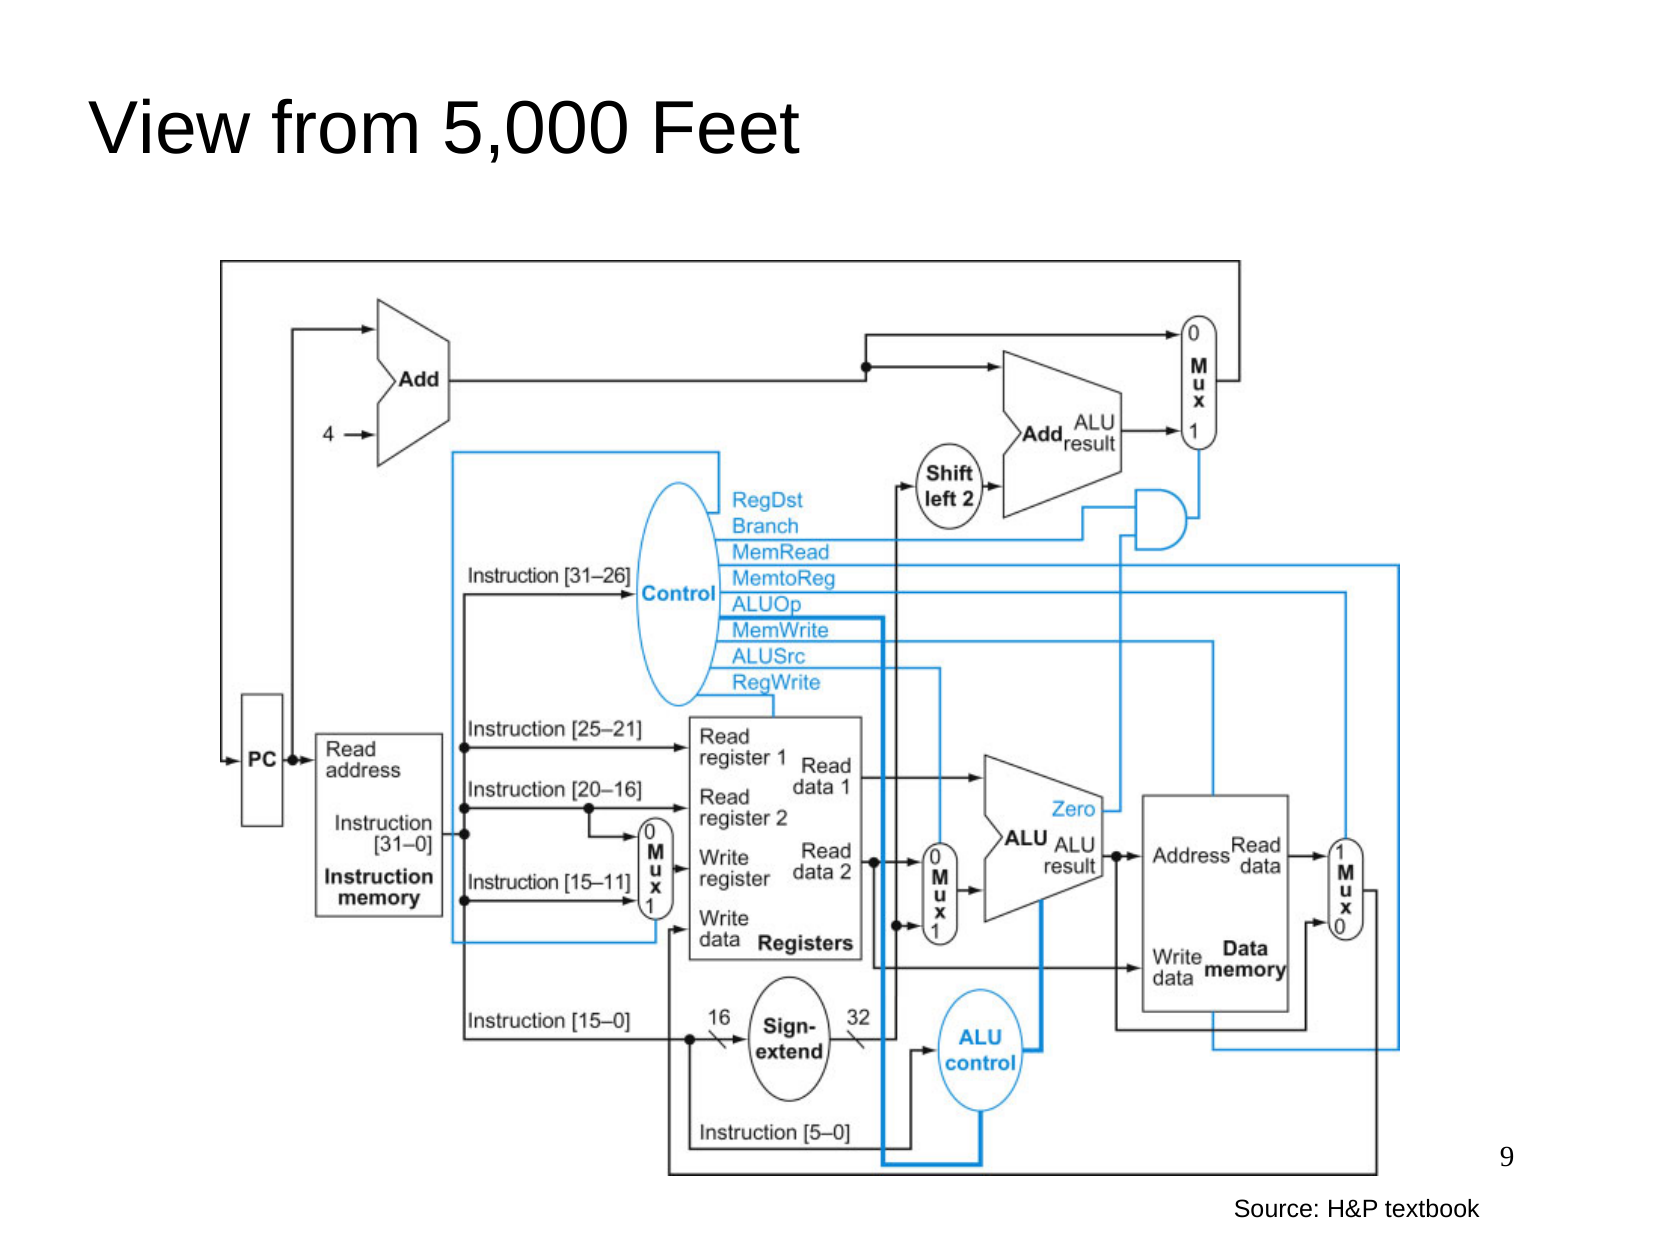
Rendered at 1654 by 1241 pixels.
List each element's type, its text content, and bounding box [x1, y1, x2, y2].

text_box <number> [1184, 1129, 1530, 1213]
text_box Source: H&P textbook [1219, 1184, 1496, 1230]
text_box View from 5,000 Feet [73, 71, 817, 177]
picture [220, 260, 1400, 1176]
